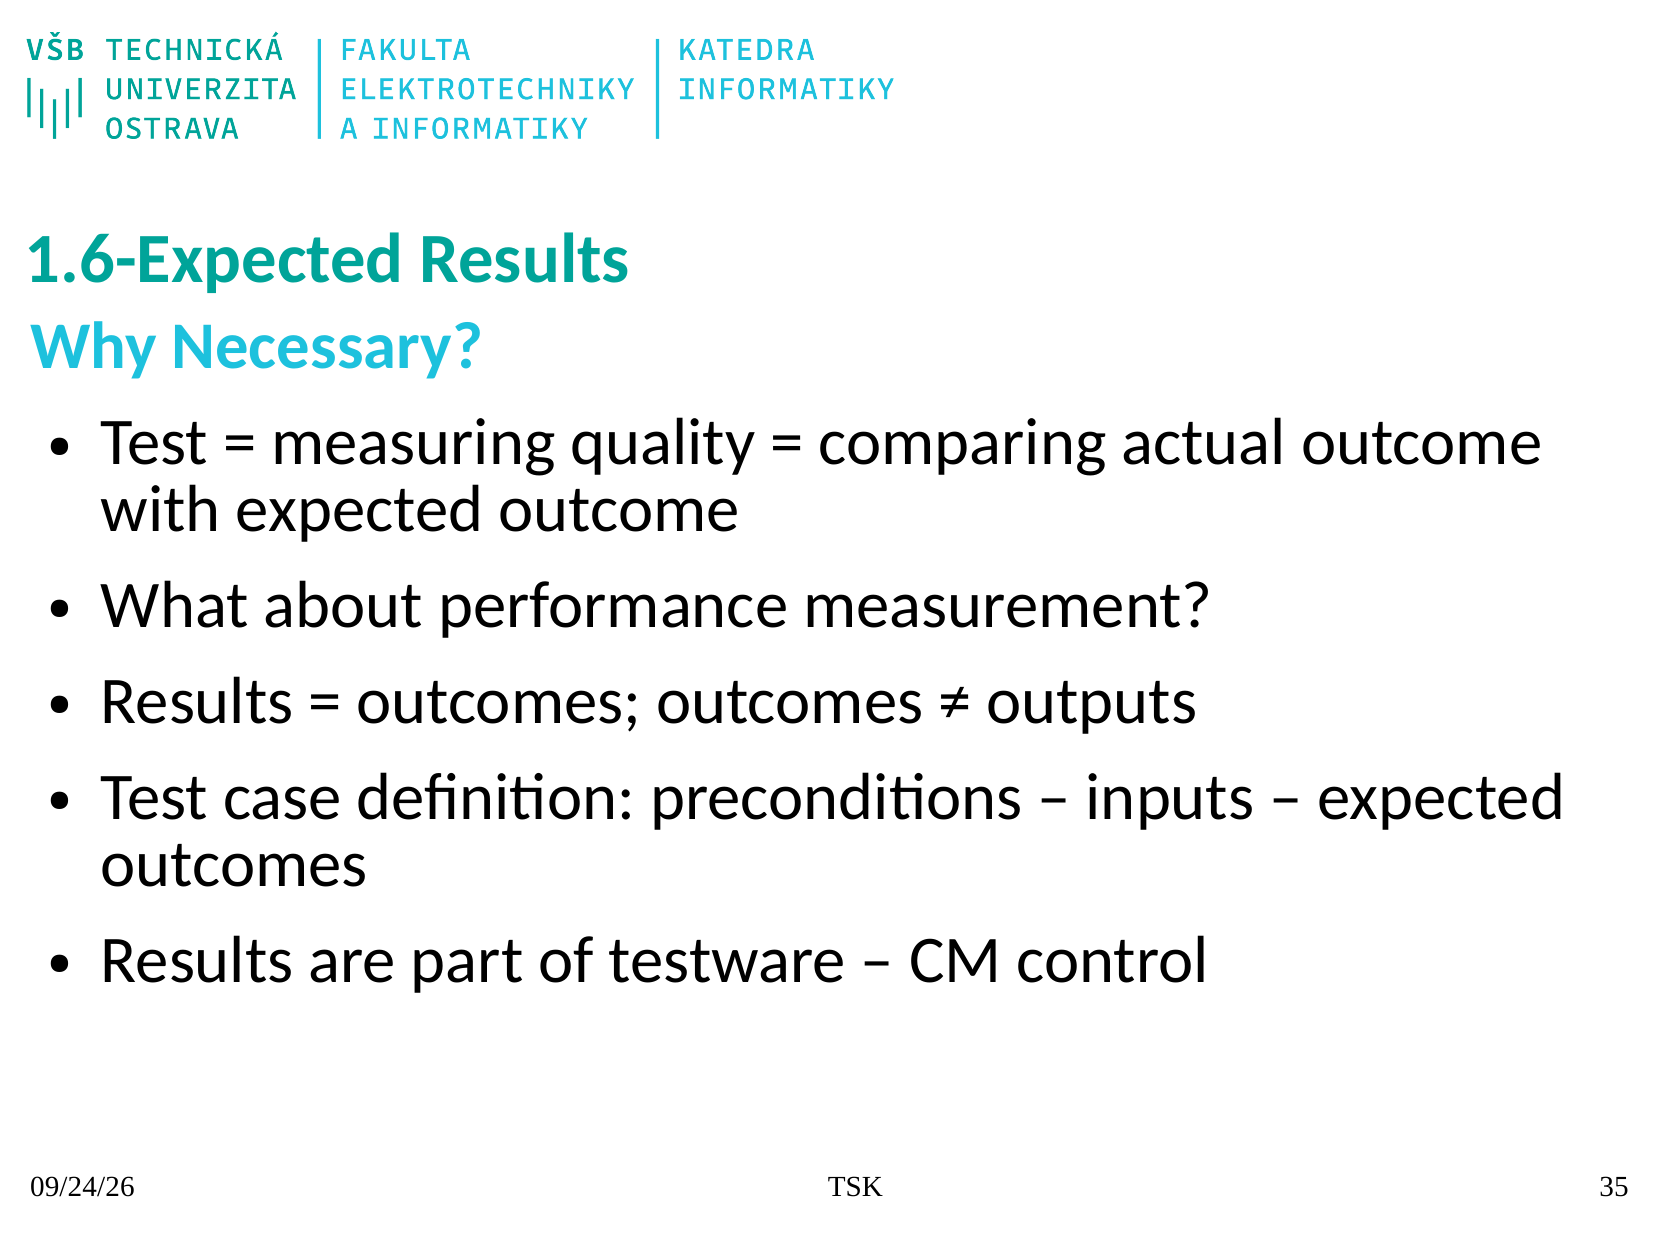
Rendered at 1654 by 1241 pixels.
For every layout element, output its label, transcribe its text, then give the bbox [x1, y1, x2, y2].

picture [26, 31, 894, 139]
list Why Necessary? Test = measuring quality = comparing actual outcome with expected outcome What about performance measurement? Results = outcomes; outcomes ≠ outputs Test case definition: preconditions – inputs – expected outcomes Results are part of testware – CM control [30, 318, 1629, 1146]
title 1.6-Expected Results [24, 169, 1629, 300]
